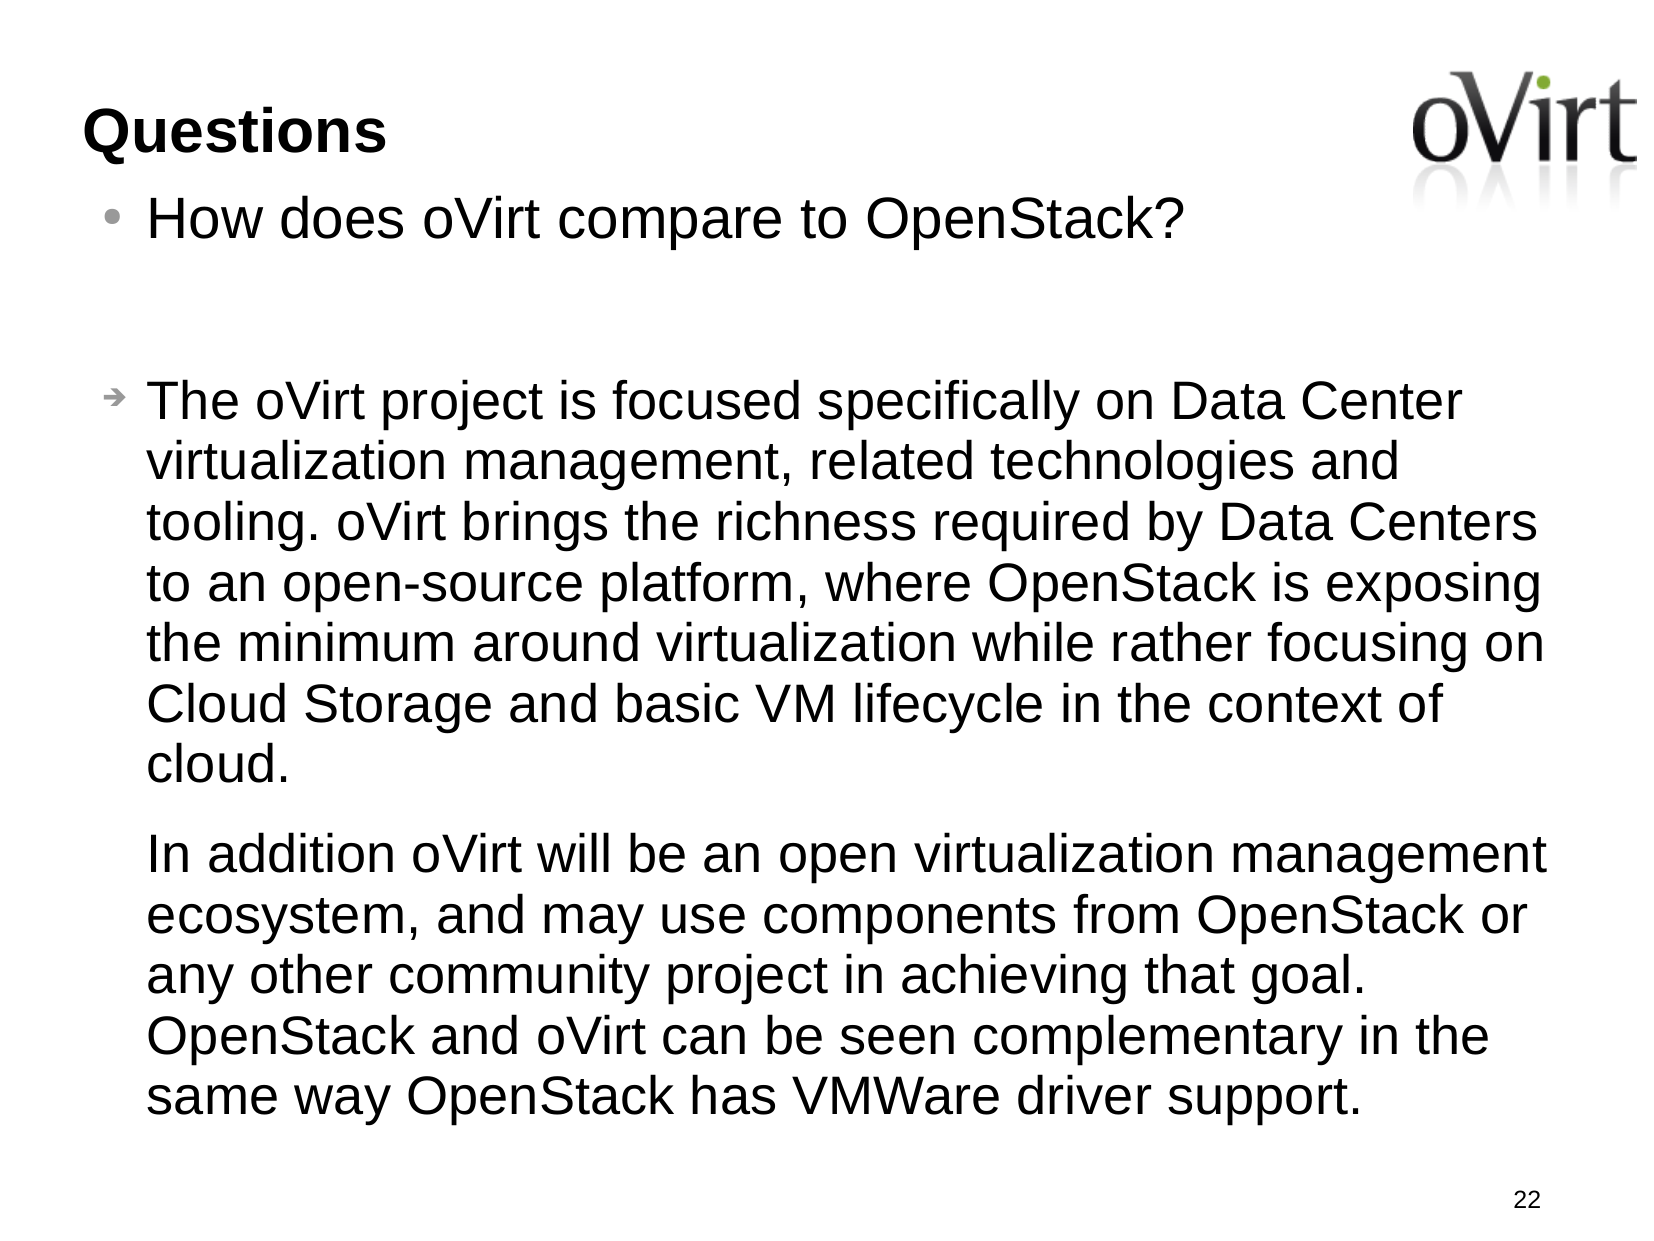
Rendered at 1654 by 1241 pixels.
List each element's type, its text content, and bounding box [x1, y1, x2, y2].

list How does oVirt compare to OpenStack? The oVirt project is focused specifically on Data Center virtualization management, related technologies and tooling. oVirt brings the richness required by Data Centers to an open-source platform, where OpenStack is exposing the minimum around virtualization while rather focusing on Cloud Storage and basic VM lifecycle in the context of cloud. In addition oVirt will be an open virtualization management ecosystem, and may use components from OpenStack or any other community project in achieving that goal. OpenStack and oVirt can be seen complementary in the same way OpenStack has VMWare driver support. [86, 185, 1576, 1127]
picture [1413, 63, 1637, 212]
title Questions [82, 37, 1571, 226]
